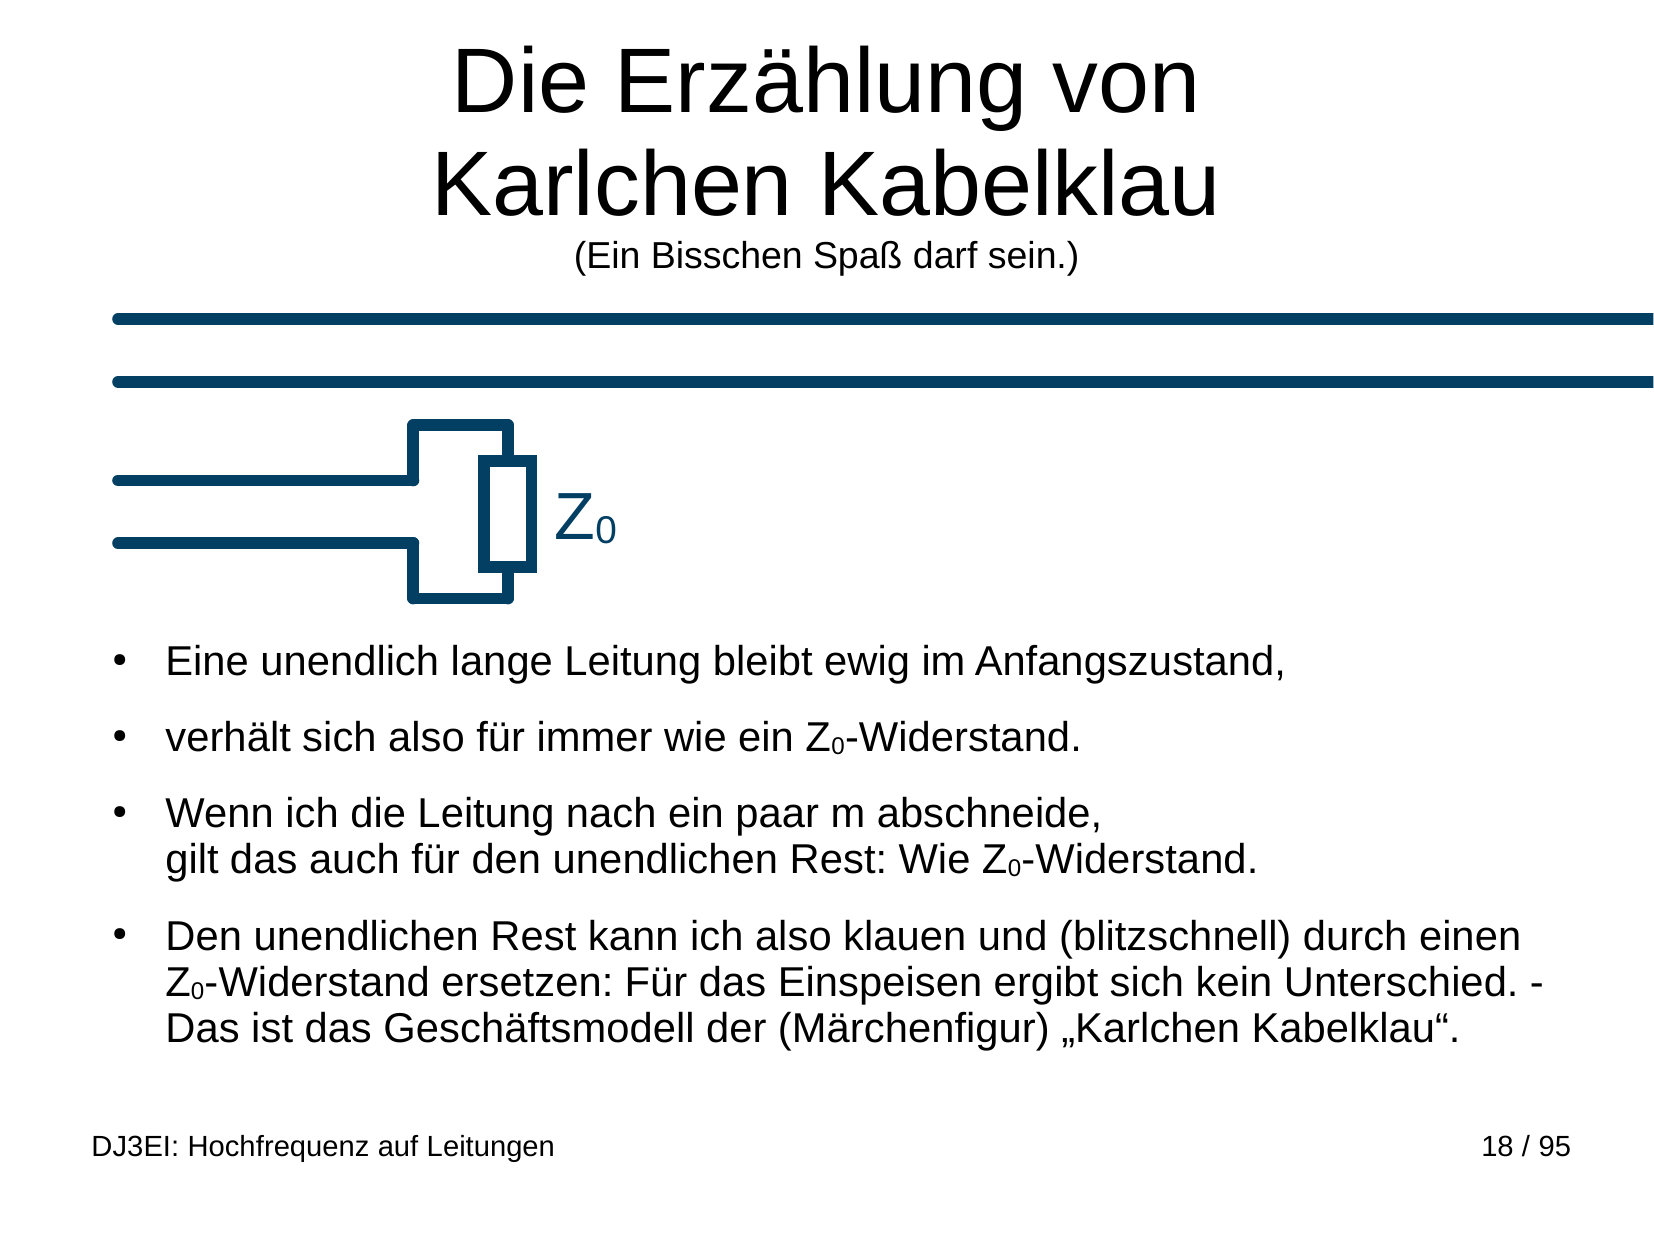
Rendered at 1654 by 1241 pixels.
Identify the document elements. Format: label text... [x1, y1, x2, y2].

text_box [484, 460, 532, 567]
title Die Erzählung von Karlchen Kabelklau (Ein Bisschen Spaß darf sein.) [82, 29, 1571, 277]
list Eine unendlich lange Leitung bleibt ewig im Anfangszustand, verhält sich also für immer wie ein Z0-Widerstand. Wenn ich die Leitung nach ein paar m abschneide, gilt das auch für den unendlichen Rest: Wie Z0-Widerstand. Den unendlichen Rest kann ich also klauen und (blitzschnell) durch einen Z0‑Widerstand ersetzen: Für das Einspeisen ergibt sich kein Unterschied. - Das ist das Geschäftsmodell der (Märchenfigur) „Karlchen Kabelklau“. [94, 637, 1583, 1134]
text_box Z0 [534, 465, 638, 567]
